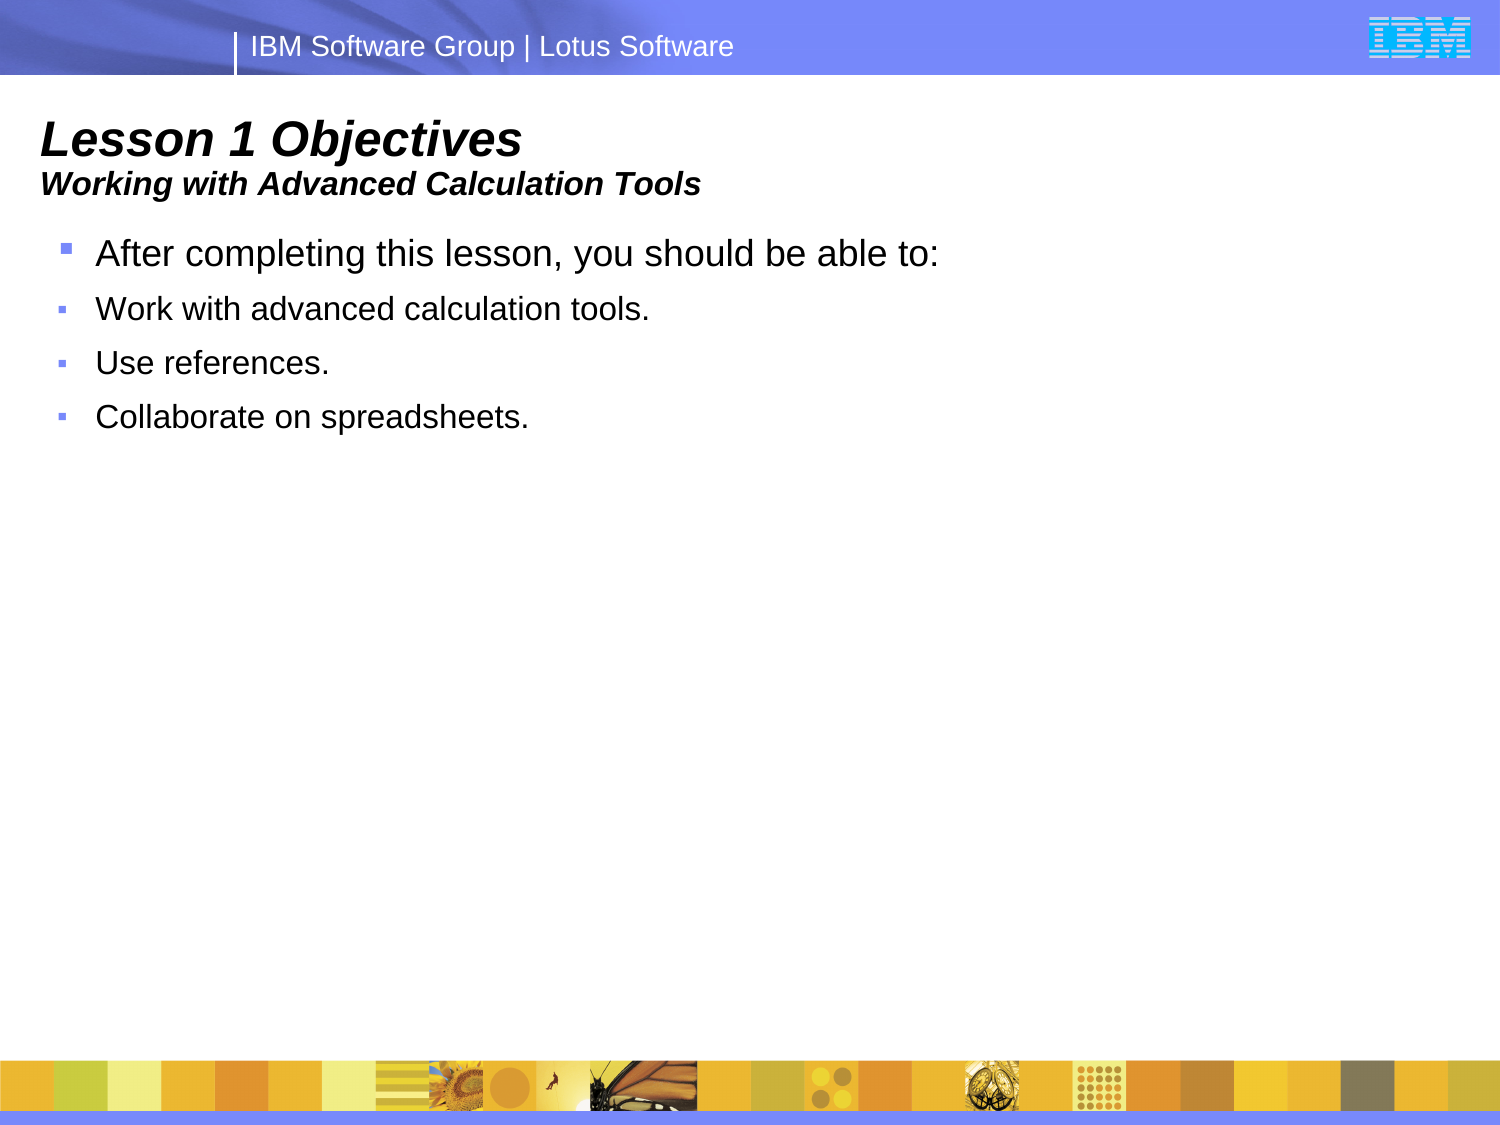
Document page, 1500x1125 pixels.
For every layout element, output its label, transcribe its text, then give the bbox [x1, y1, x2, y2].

title Lesson 1 Objectives Working with Advanced Calculation Tools [25, 106, 1378, 207]
list After completing this lesson, you should be able to: Work with advanced calculation tools. Use references. Collaborate on spreadsheets. [57, 234, 1334, 875]
picture [0, 0, 1500, 75]
picture [0, 1060, 1500, 1111]
